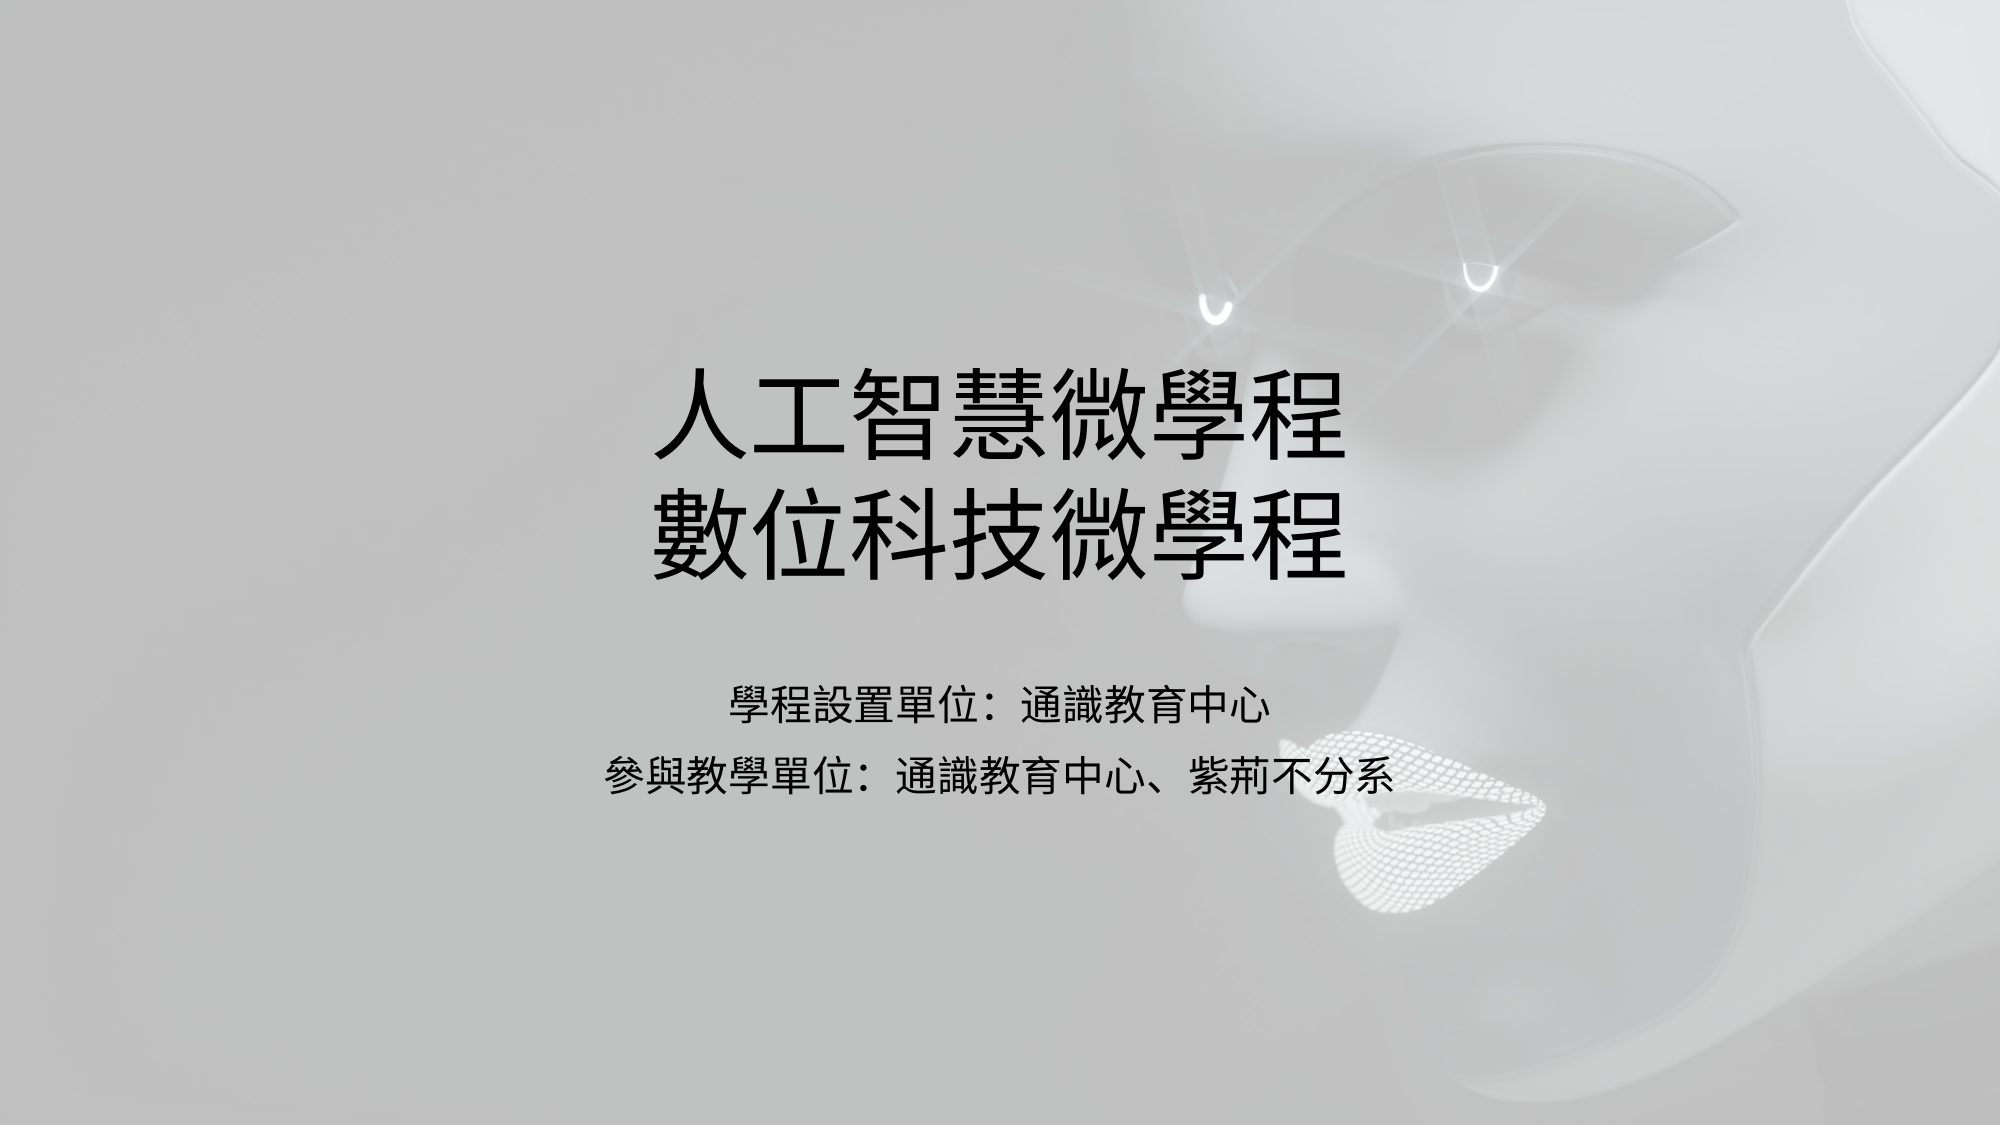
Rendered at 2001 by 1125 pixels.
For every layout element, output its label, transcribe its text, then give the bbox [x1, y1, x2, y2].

subtitle 學程設置單位：通識教育中心 參與教學單位：通識教育中心、紫荊不分系 [249, 671, 1750, 943]
title 人工智慧微學程 數位科技微學程 [249, 153, 1750, 600]
